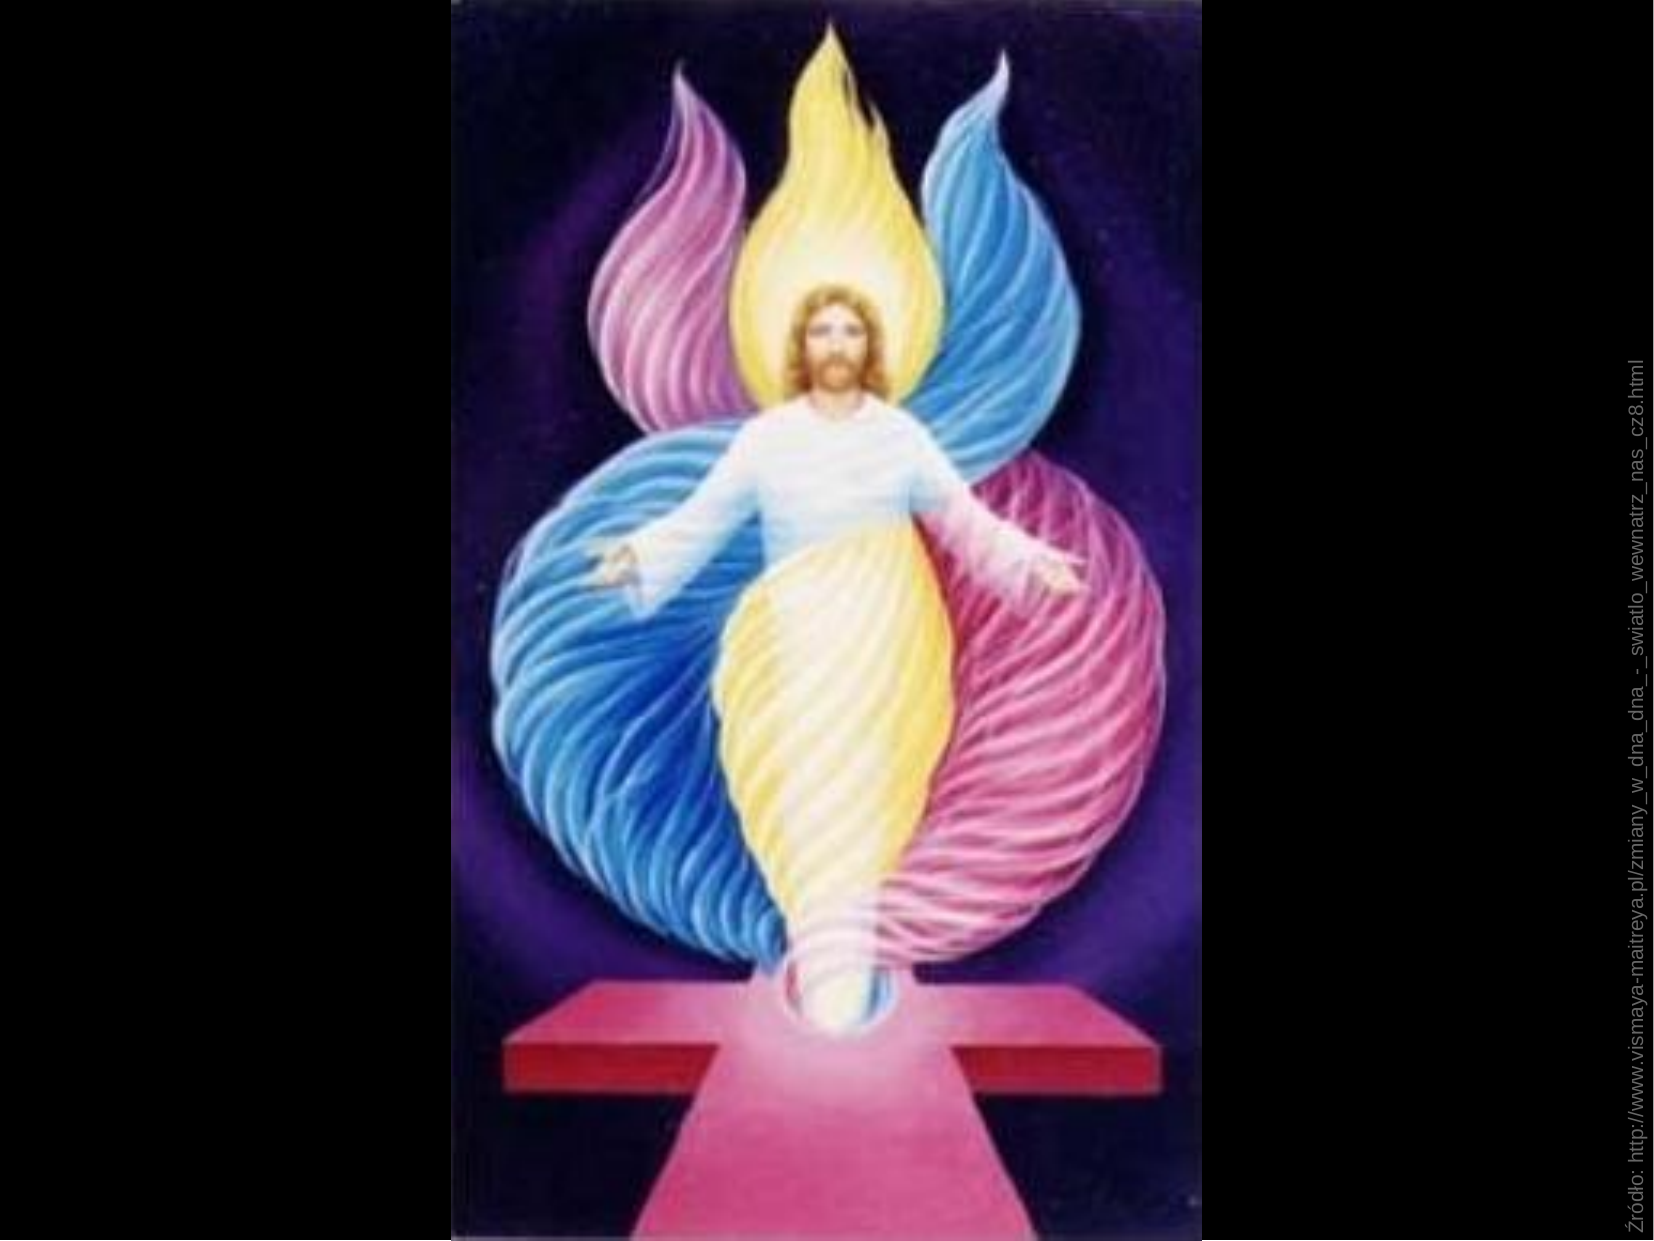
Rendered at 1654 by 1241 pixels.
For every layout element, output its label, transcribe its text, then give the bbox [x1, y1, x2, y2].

picture [451, 0, 1202, 1241]
text_box Źródło: http://www.vismaya-maitreya.pl/zmiany_w_dna_dna_-_swiatlo_wewnatrz_nas_cz8.html [1618, 354, 1654, 1240]
